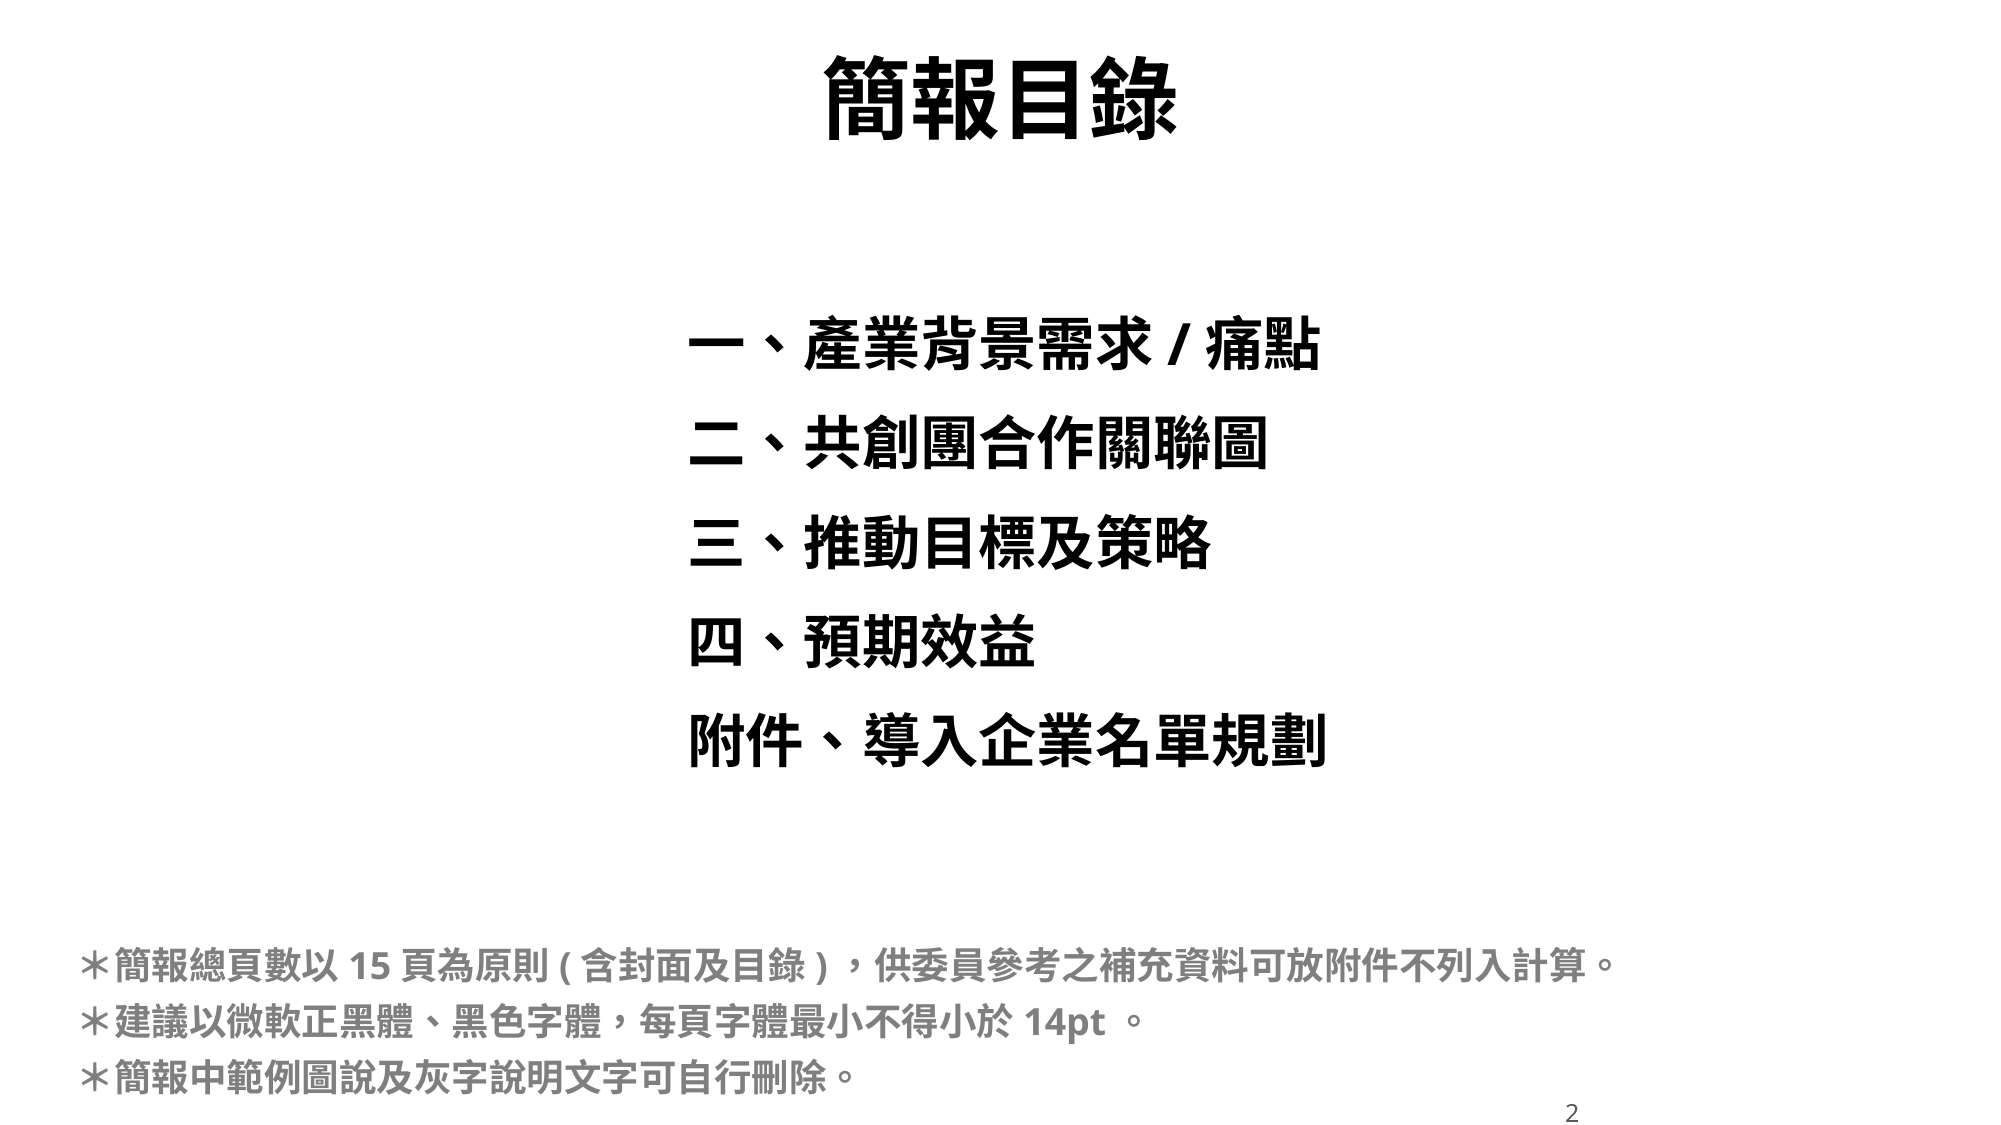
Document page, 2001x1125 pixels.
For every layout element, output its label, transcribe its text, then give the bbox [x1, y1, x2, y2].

text_box 一、產業背景需求/痛點 二、共創團合作關聯圖 三、推動目標及策略 四、預期效益 附件、導入企業名單規劃 [654, 299, 1411, 801]
text_box [1550, 1089, 2000, 1125]
text_box 簡報目錄 [99, 56, 1900, 166]
text_box ＊簡報總頁數以15頁為原則(含封面及目錄)，供委員參考之補充資料可放附件不列入計算。 ＊建議以微軟正黑體、黑色字體，每頁字體最小不得小於14pt。 ＊簡報中範例圖說及灰字說明文字可自行刪除。 [62, 935, 1900, 1106]
